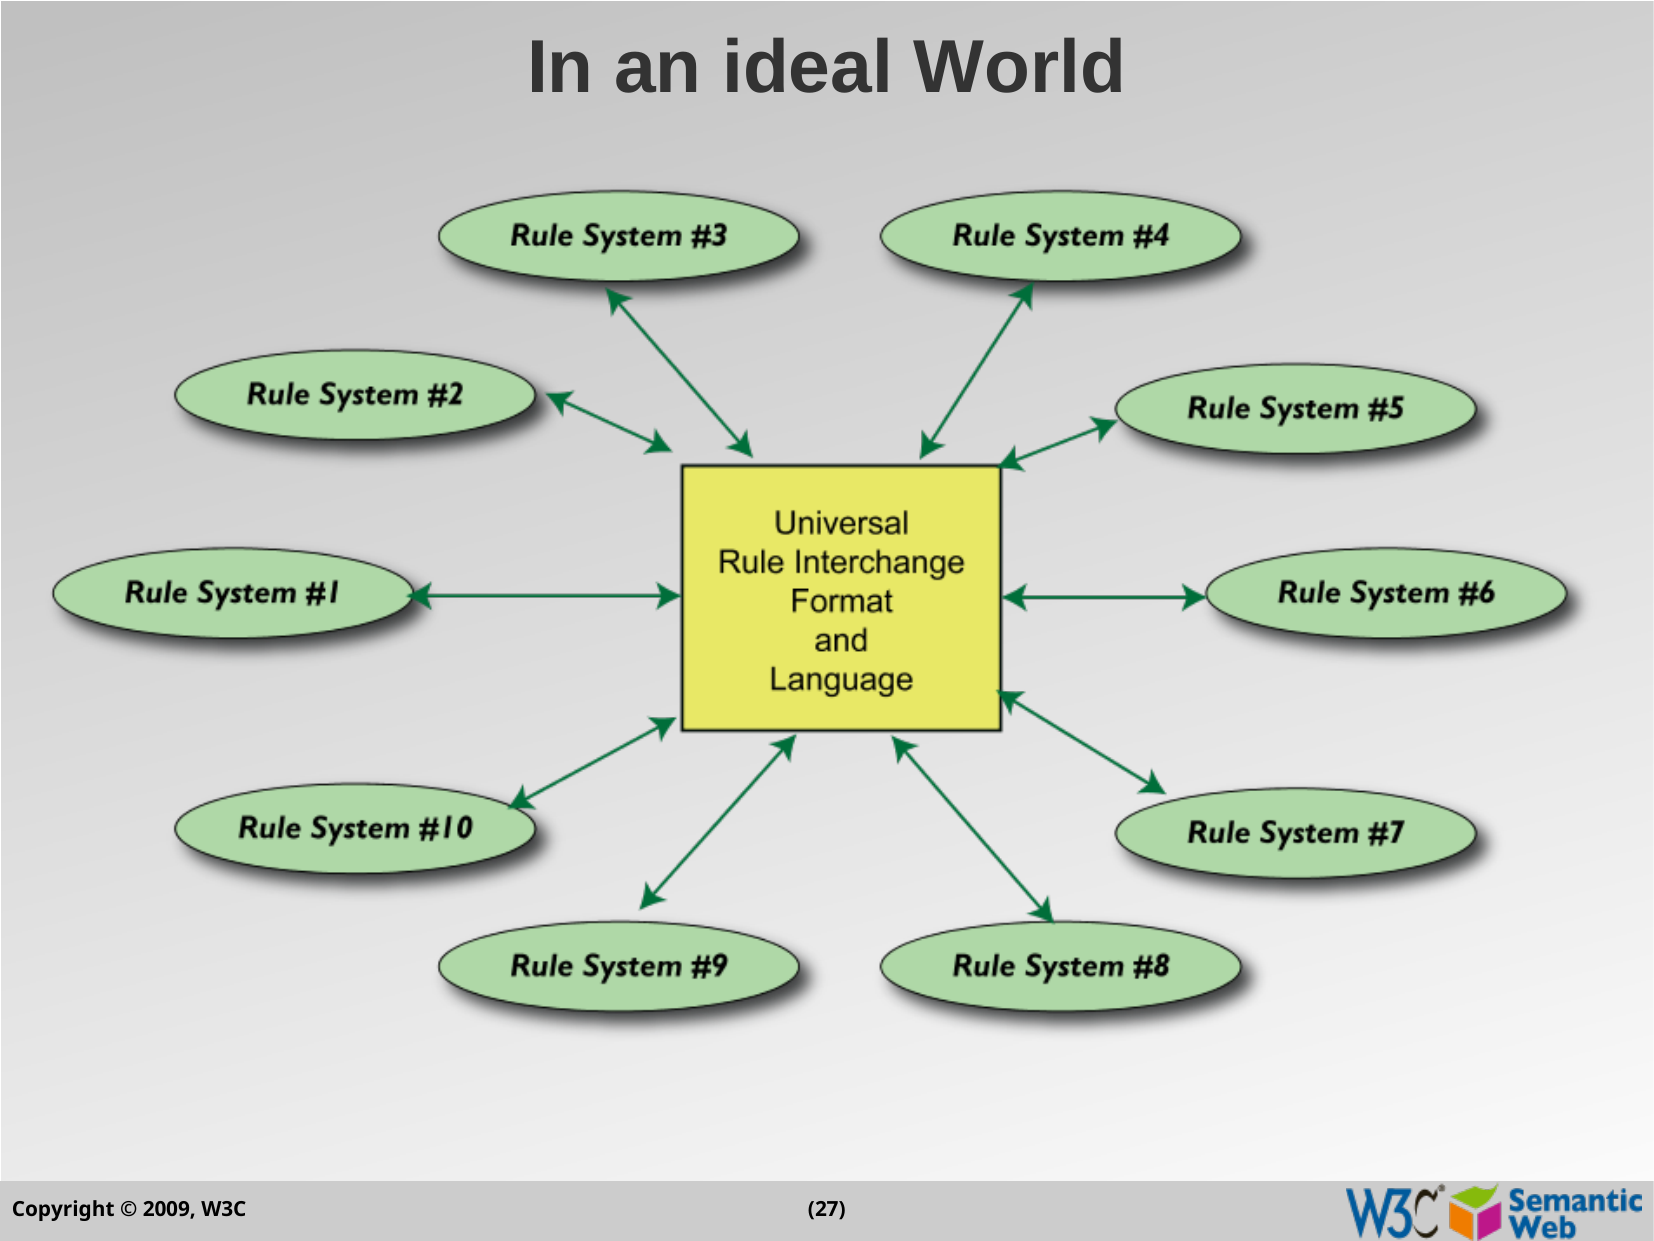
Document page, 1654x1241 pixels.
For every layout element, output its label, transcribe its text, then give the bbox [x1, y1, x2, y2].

picture [1, 1, 1654, 5]
picture [1, 125, 1654, 1241]
title In an ideal World [0, 5, 1654, 125]
